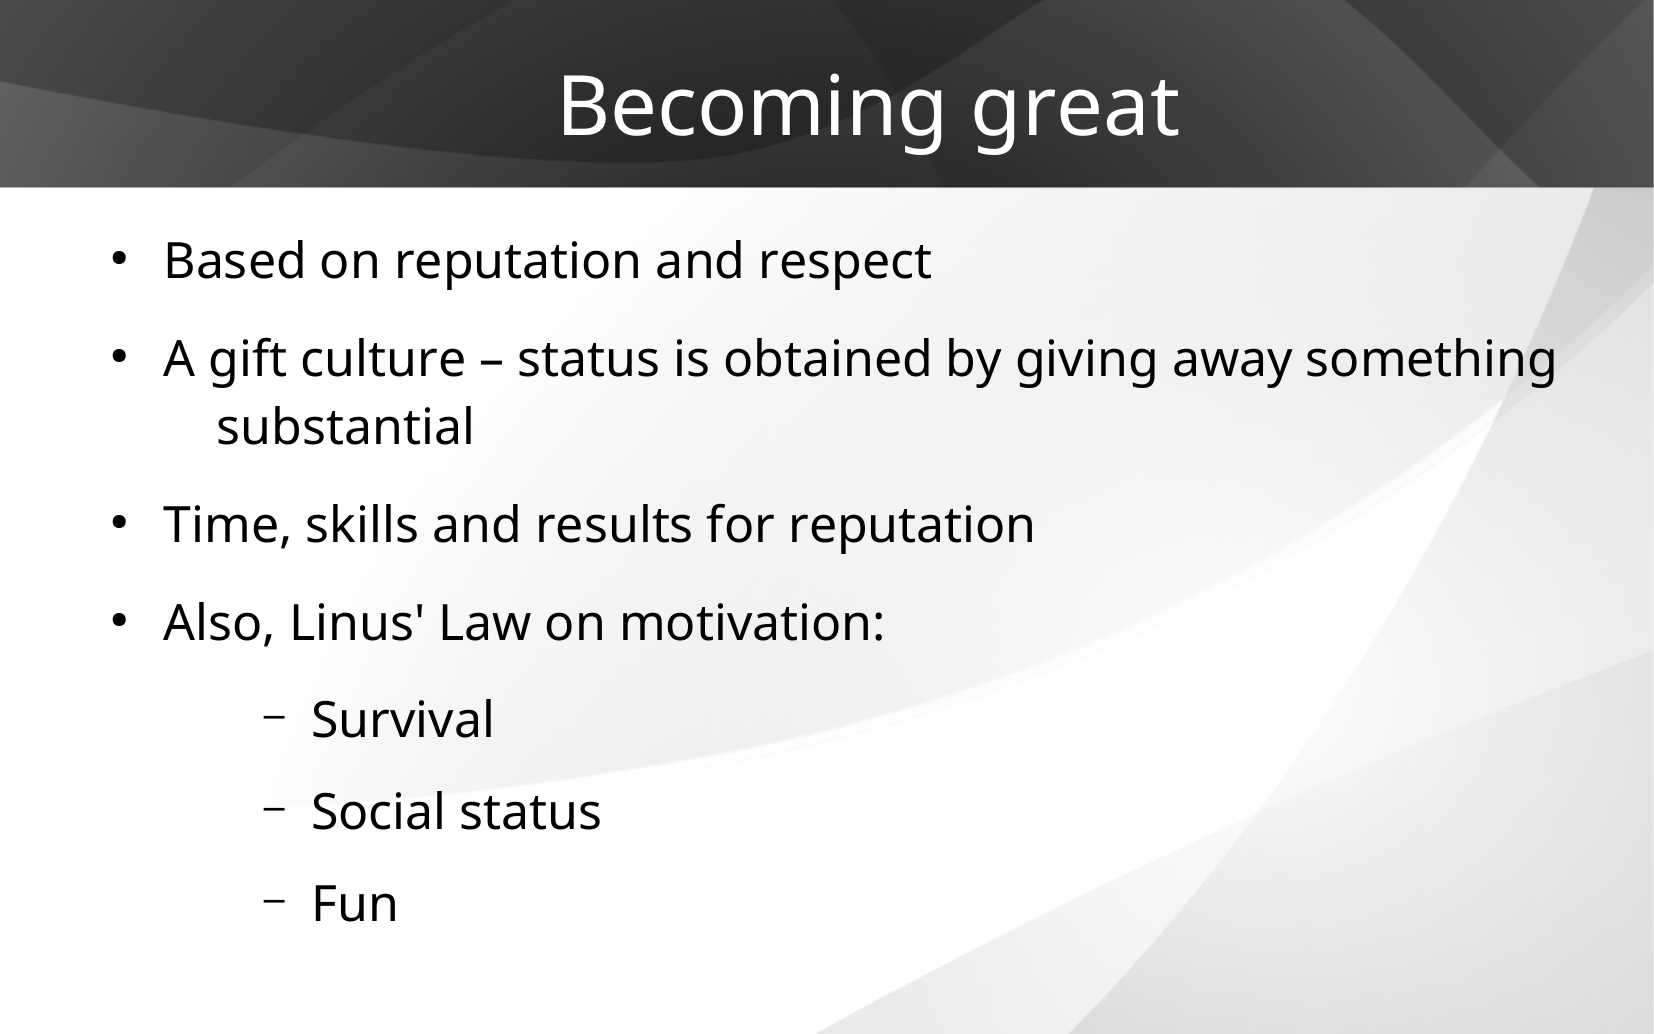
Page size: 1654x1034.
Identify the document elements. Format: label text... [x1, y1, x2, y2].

picture [0, 0, 1654, 1034]
list Based on reputation and respect A gift culture – status is obtained by giving away something substantial Time, skills and results for reputation Also, Linus' Law on motivation: Survival Social status Fun [75, 225, 1613, 1013]
title Becoming great [124, 0, 1613, 208]
